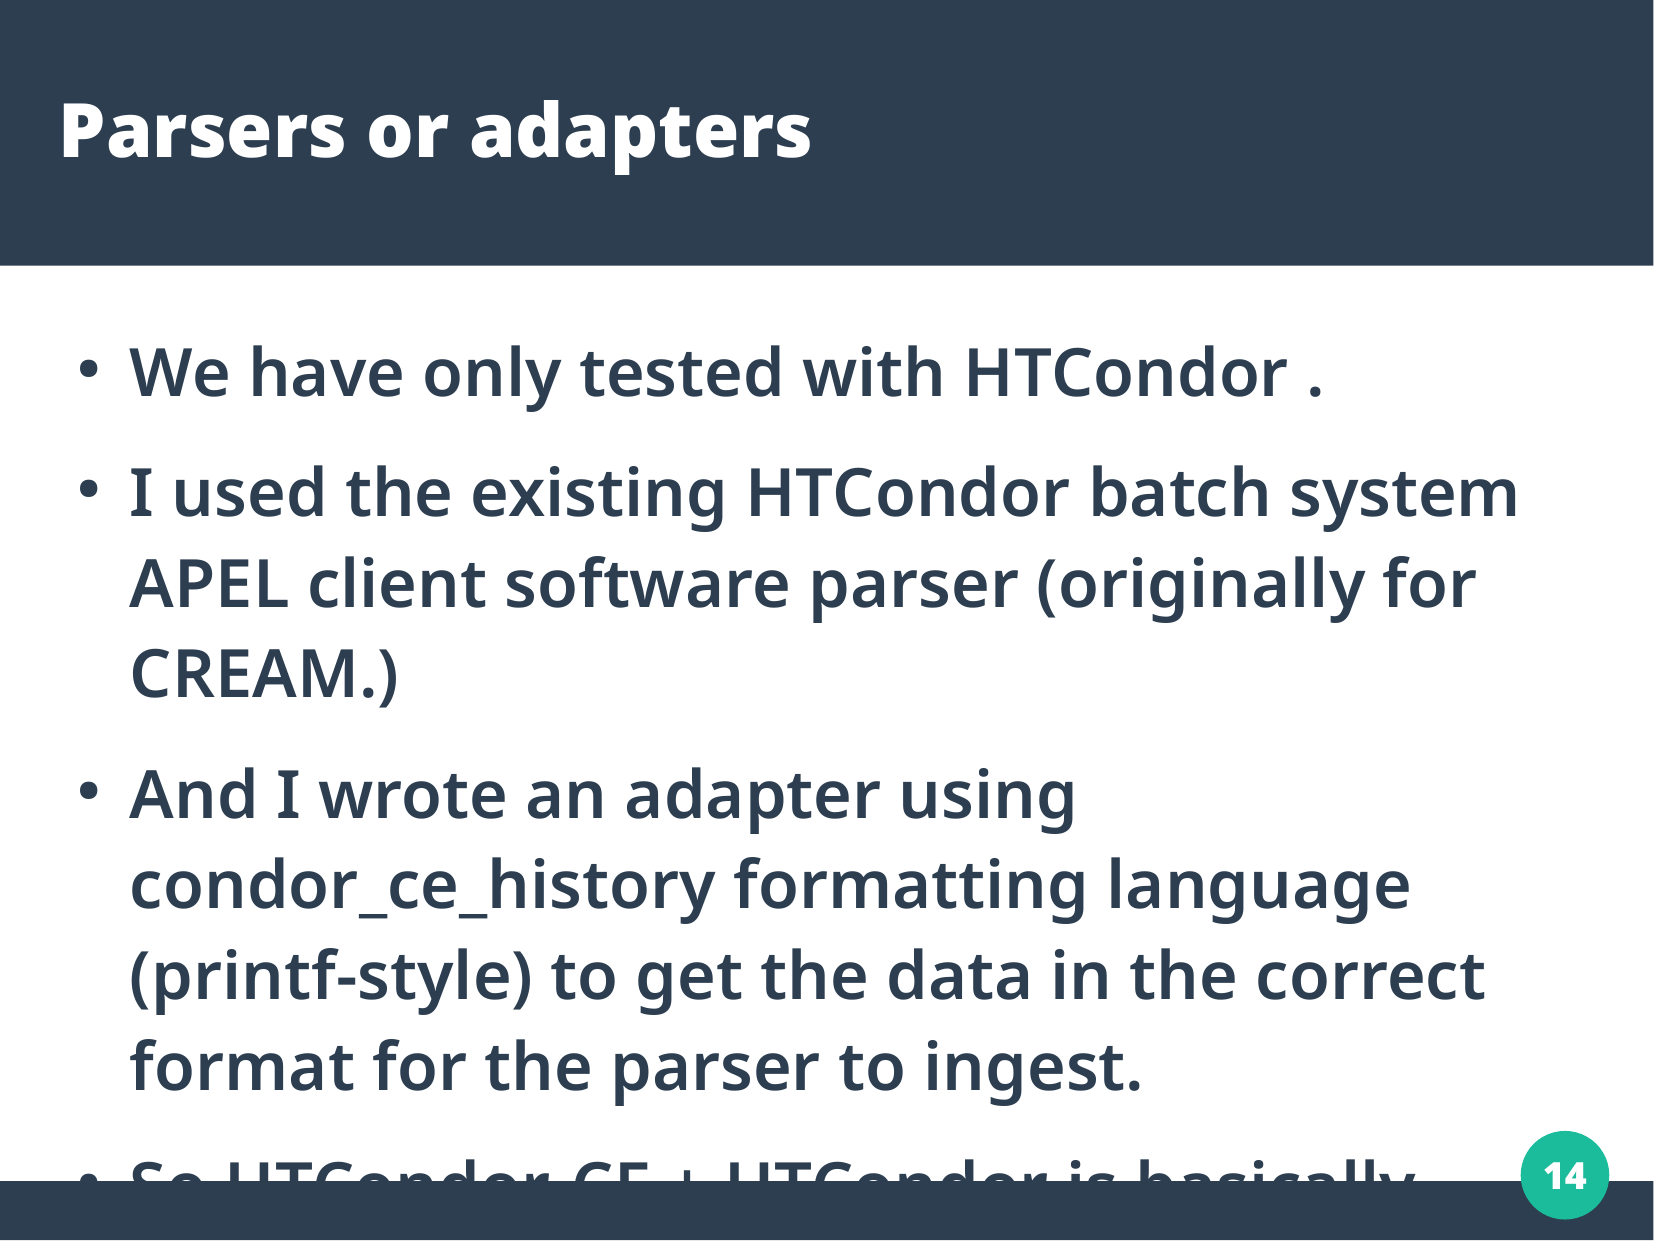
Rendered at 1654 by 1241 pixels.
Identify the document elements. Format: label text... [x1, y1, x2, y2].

title Parsers or adapters [59, 49, 1595, 207]
list We have only tested with HTCondor . I used the existing HTCondor batch system APEL client software parser (originally for CREAM.) And I wrote an adapter using condor_ce_history formatting language (printf-style) to get the data in the correct format for the parser to ingest. So HTCondor-CE + HTCondor is basically solved, see links above. [59, 324, 1595, 1152]
